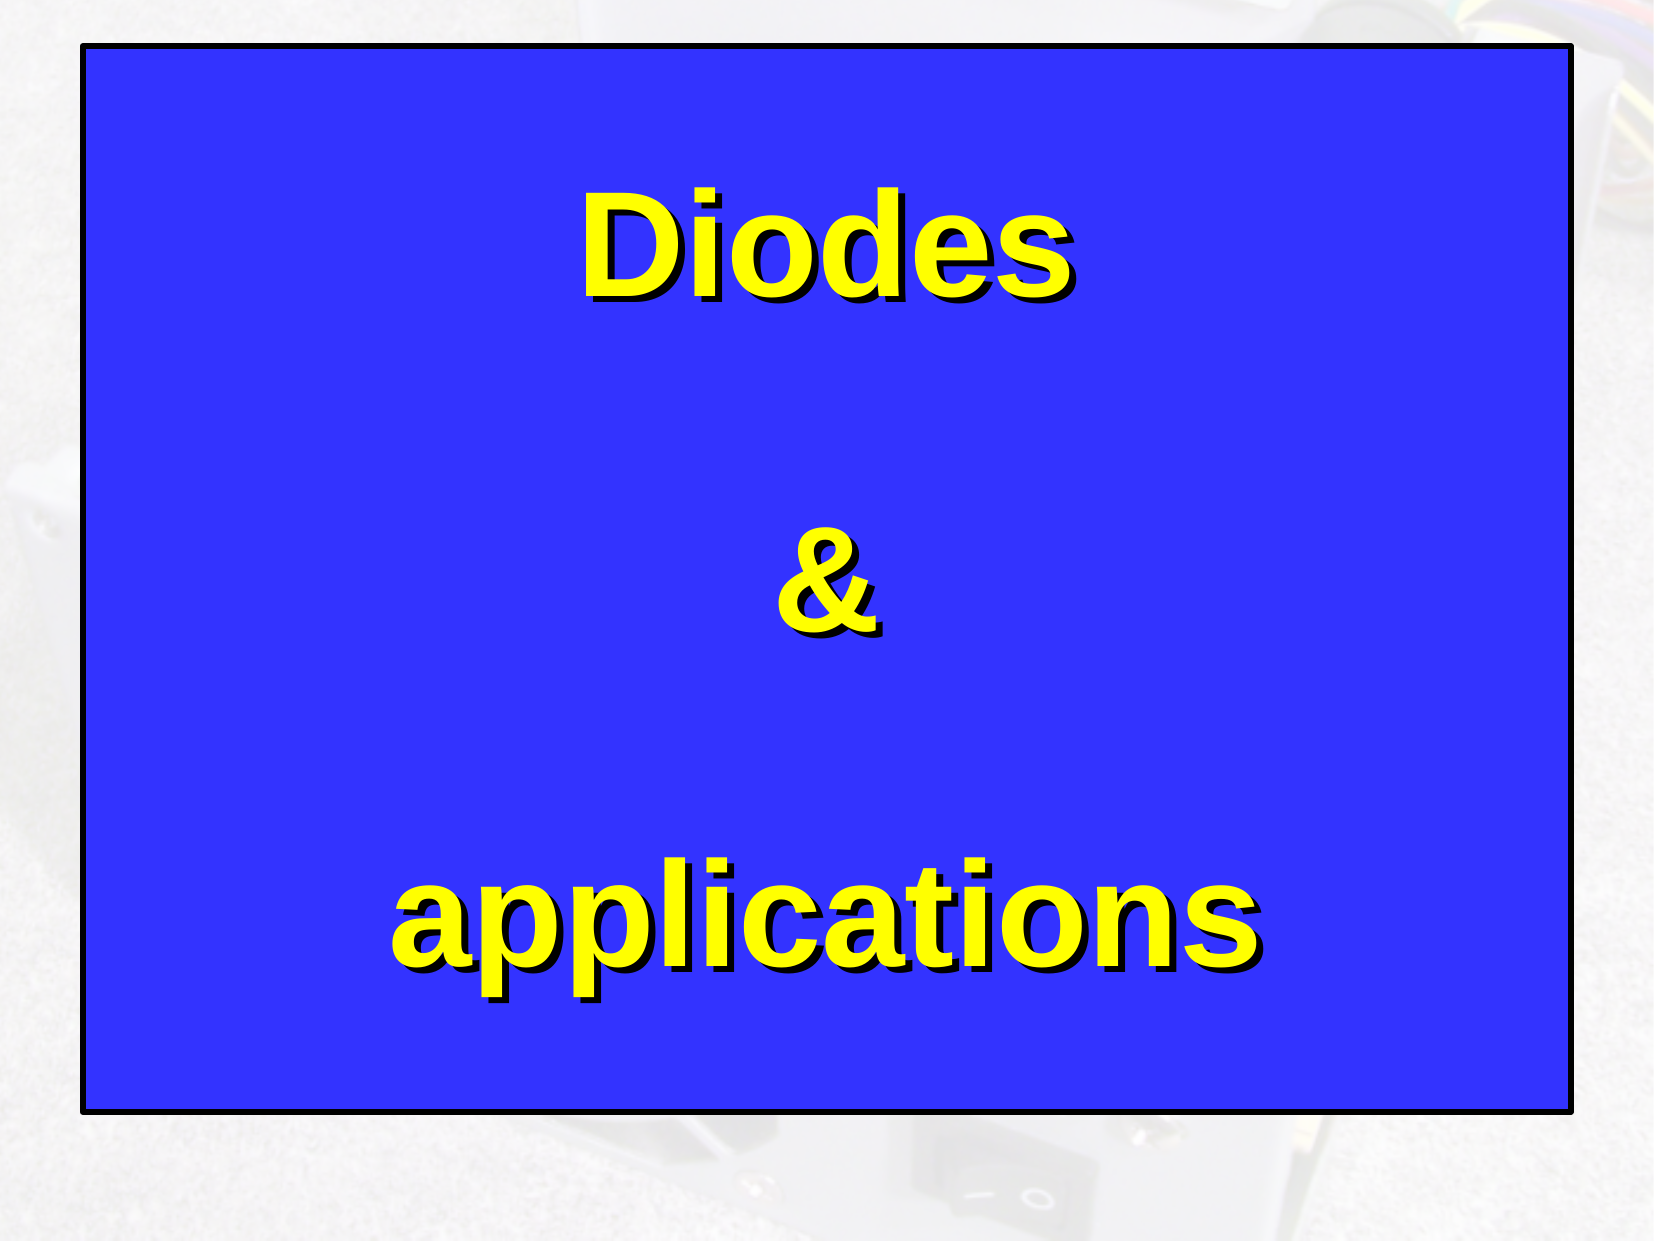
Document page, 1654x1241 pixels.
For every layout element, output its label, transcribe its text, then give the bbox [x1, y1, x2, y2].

picture [0, 0, 1654, 1241]
subtitle Diodes & applications [82, 46, 1571, 1112]
